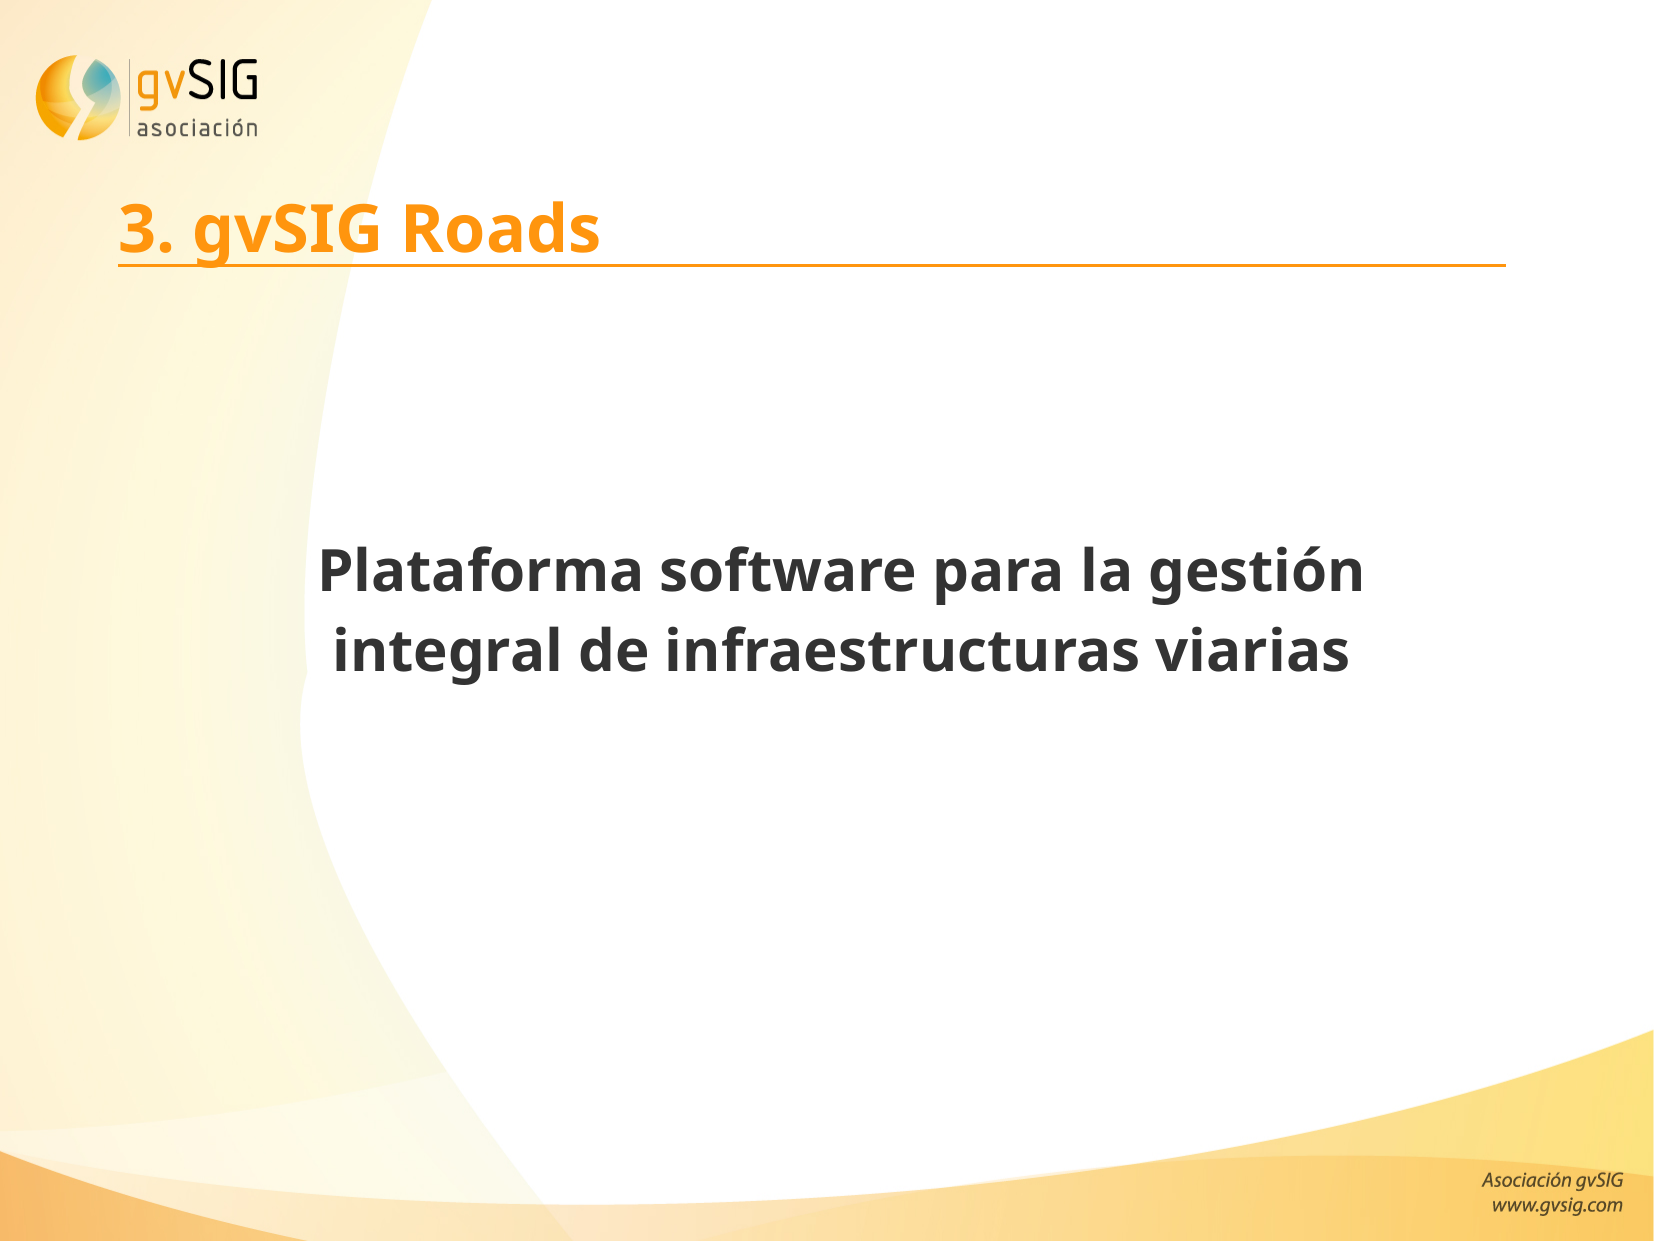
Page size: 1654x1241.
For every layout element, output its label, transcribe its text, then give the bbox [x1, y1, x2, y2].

text_box Plataforma software para la gestión integral de infraestructuras viarias [206, 442, 1477, 694]
title 3. gvSIG Roads [118, 177, 1607, 276]
picture [0, 0, 1654, 1241]
